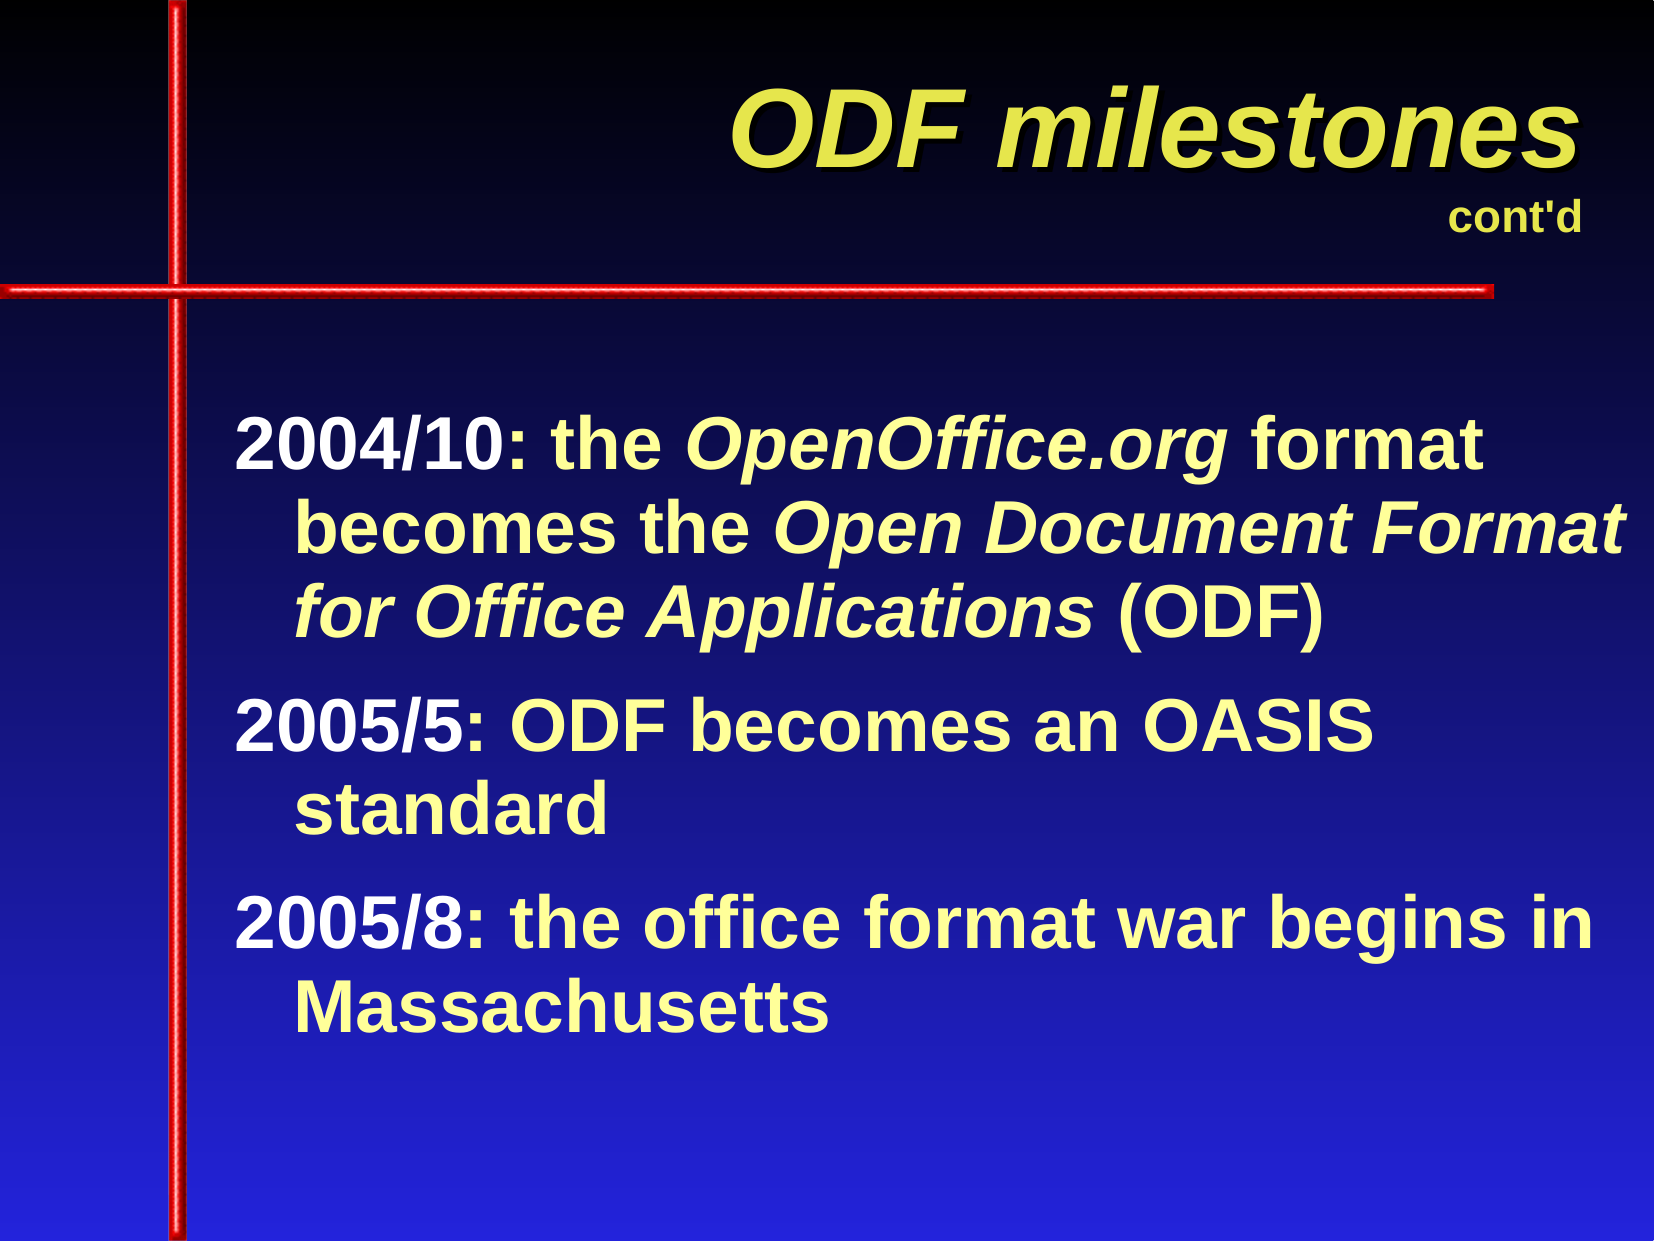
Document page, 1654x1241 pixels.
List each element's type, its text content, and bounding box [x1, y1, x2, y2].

title ODF milestones cont'd [171, 13, 1584, 295]
picture [0, 1, 1495, 1240]
list 2004/10: the OpenOffice.org format becomes the Open Document Format for Office Applications (ODF) 2005/5: ODF becomes an OASIS standard 2005/8: the office format war begins in Massachusetts [234, 401, 1632, 1049]
